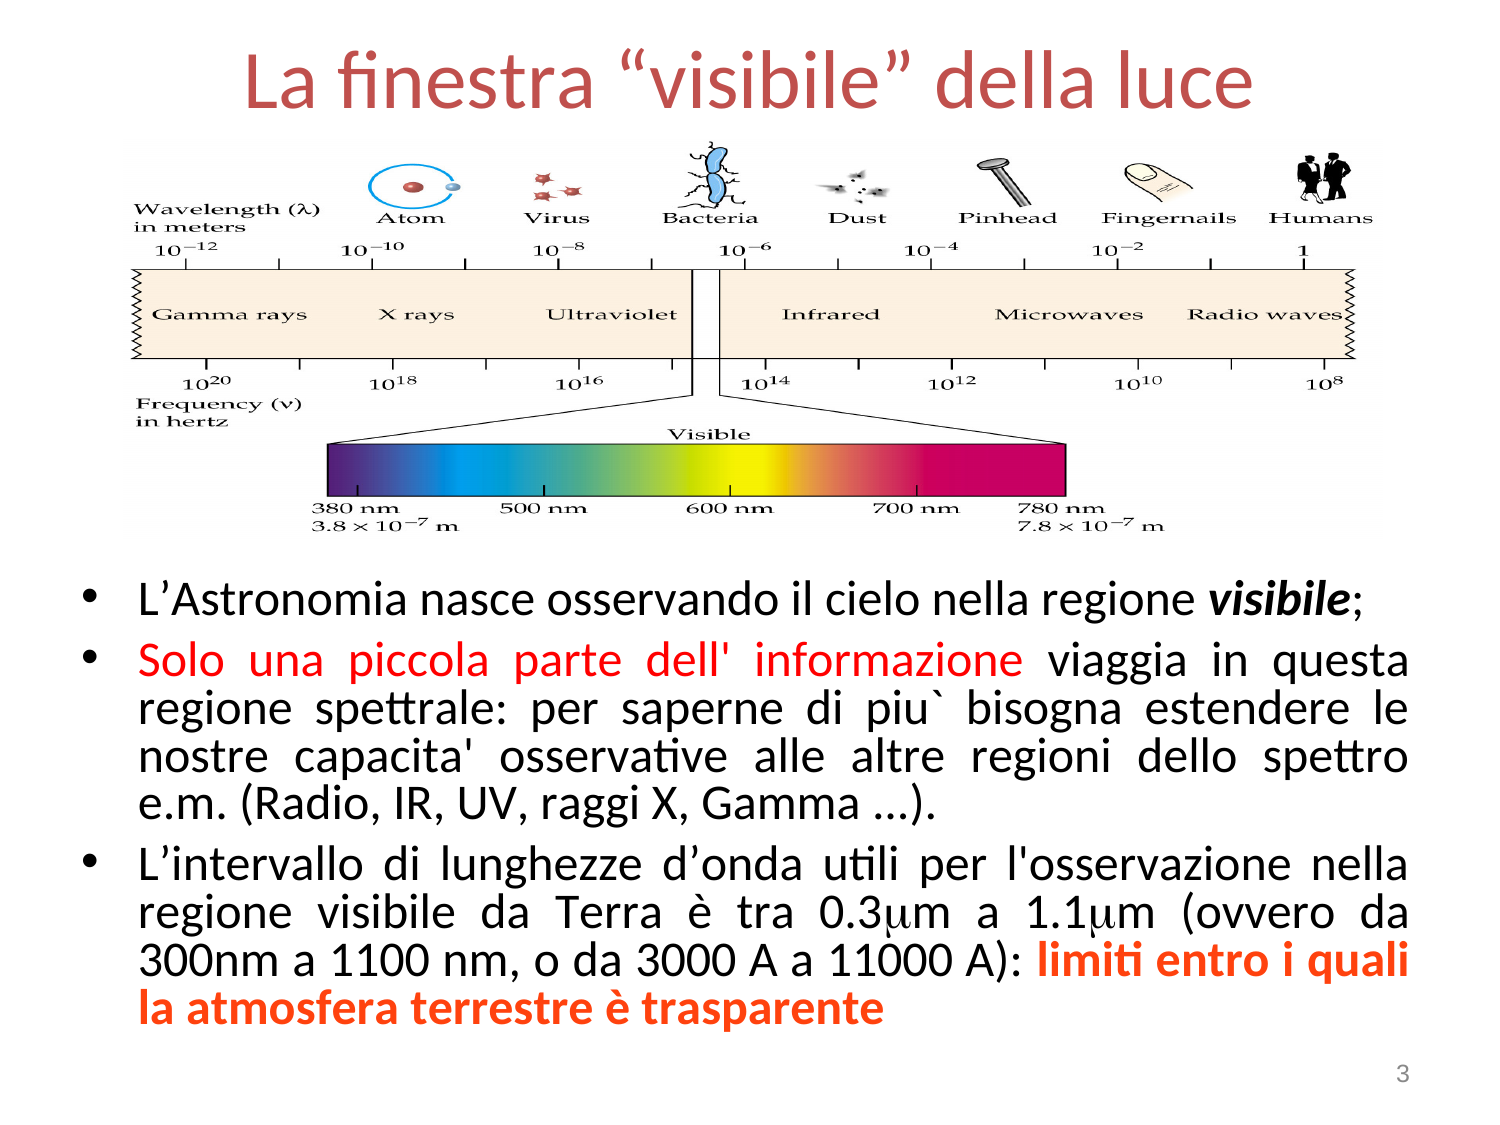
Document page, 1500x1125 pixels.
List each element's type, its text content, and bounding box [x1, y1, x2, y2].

title La finestra “visibile” della luce [112, 17, 1388, 133]
text_box <number> [1074, 1042, 1426, 1103]
picture [123, 137, 1383, 539]
list L’Astronomia nasce osservando il cielo nella regione visibile; Solo una piccola parte dell' informazione viaggia in questa regione spettrale: per saperne di piu` bisogna estendere le nostre capacita' osservative alle altre regioni dello spettro e.m. (Radio, IR, UV, raggi X, Gamma ...). L’intervallo di lunghezze d’onda utili per l'osservazione nella regione visibile da Terra è tra 0.3m a 1.1m (ovvero da 300nm a 1100 nm, o da 3000 A a 11000 A): limiti entro i quali la atmosfera terrestre è trasparente [66, 570, 1426, 1054]
